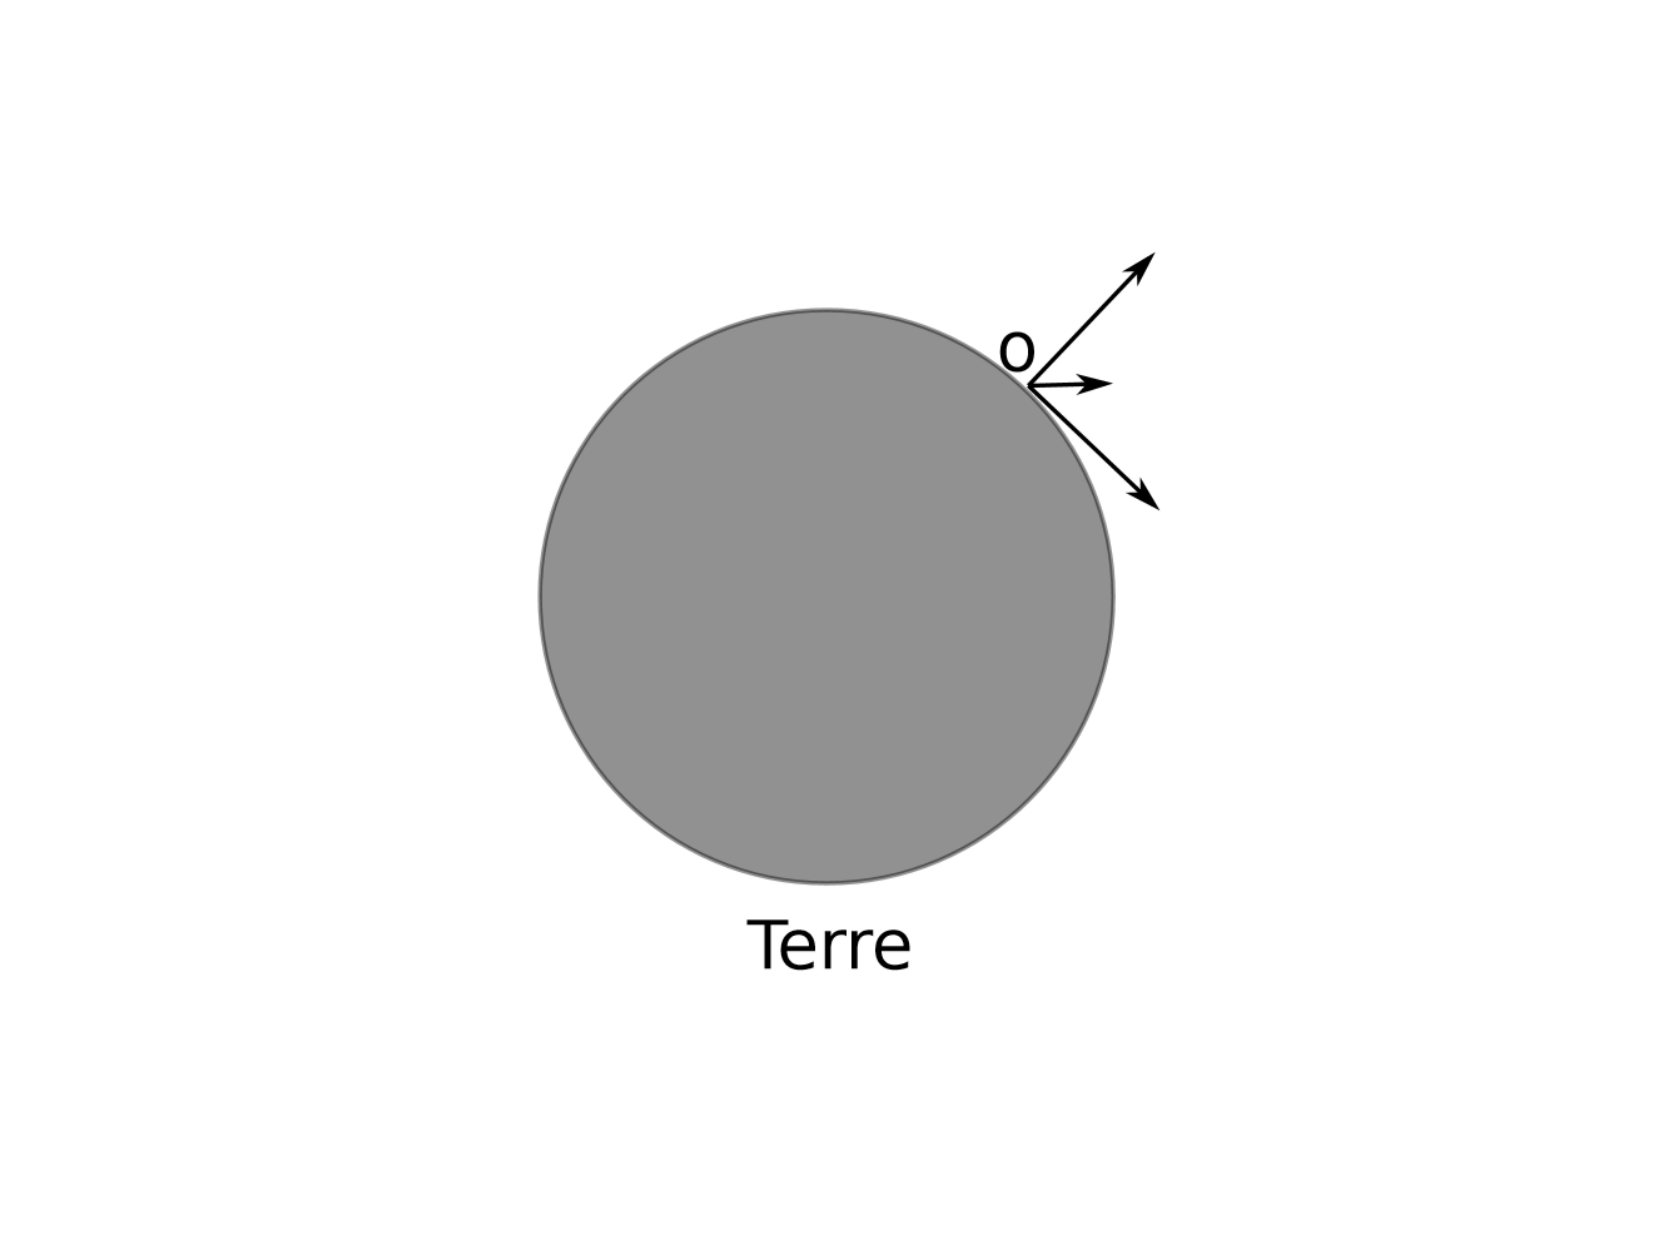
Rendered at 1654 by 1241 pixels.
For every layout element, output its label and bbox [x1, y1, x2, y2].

picture [416, 210, 1276, 1016]
